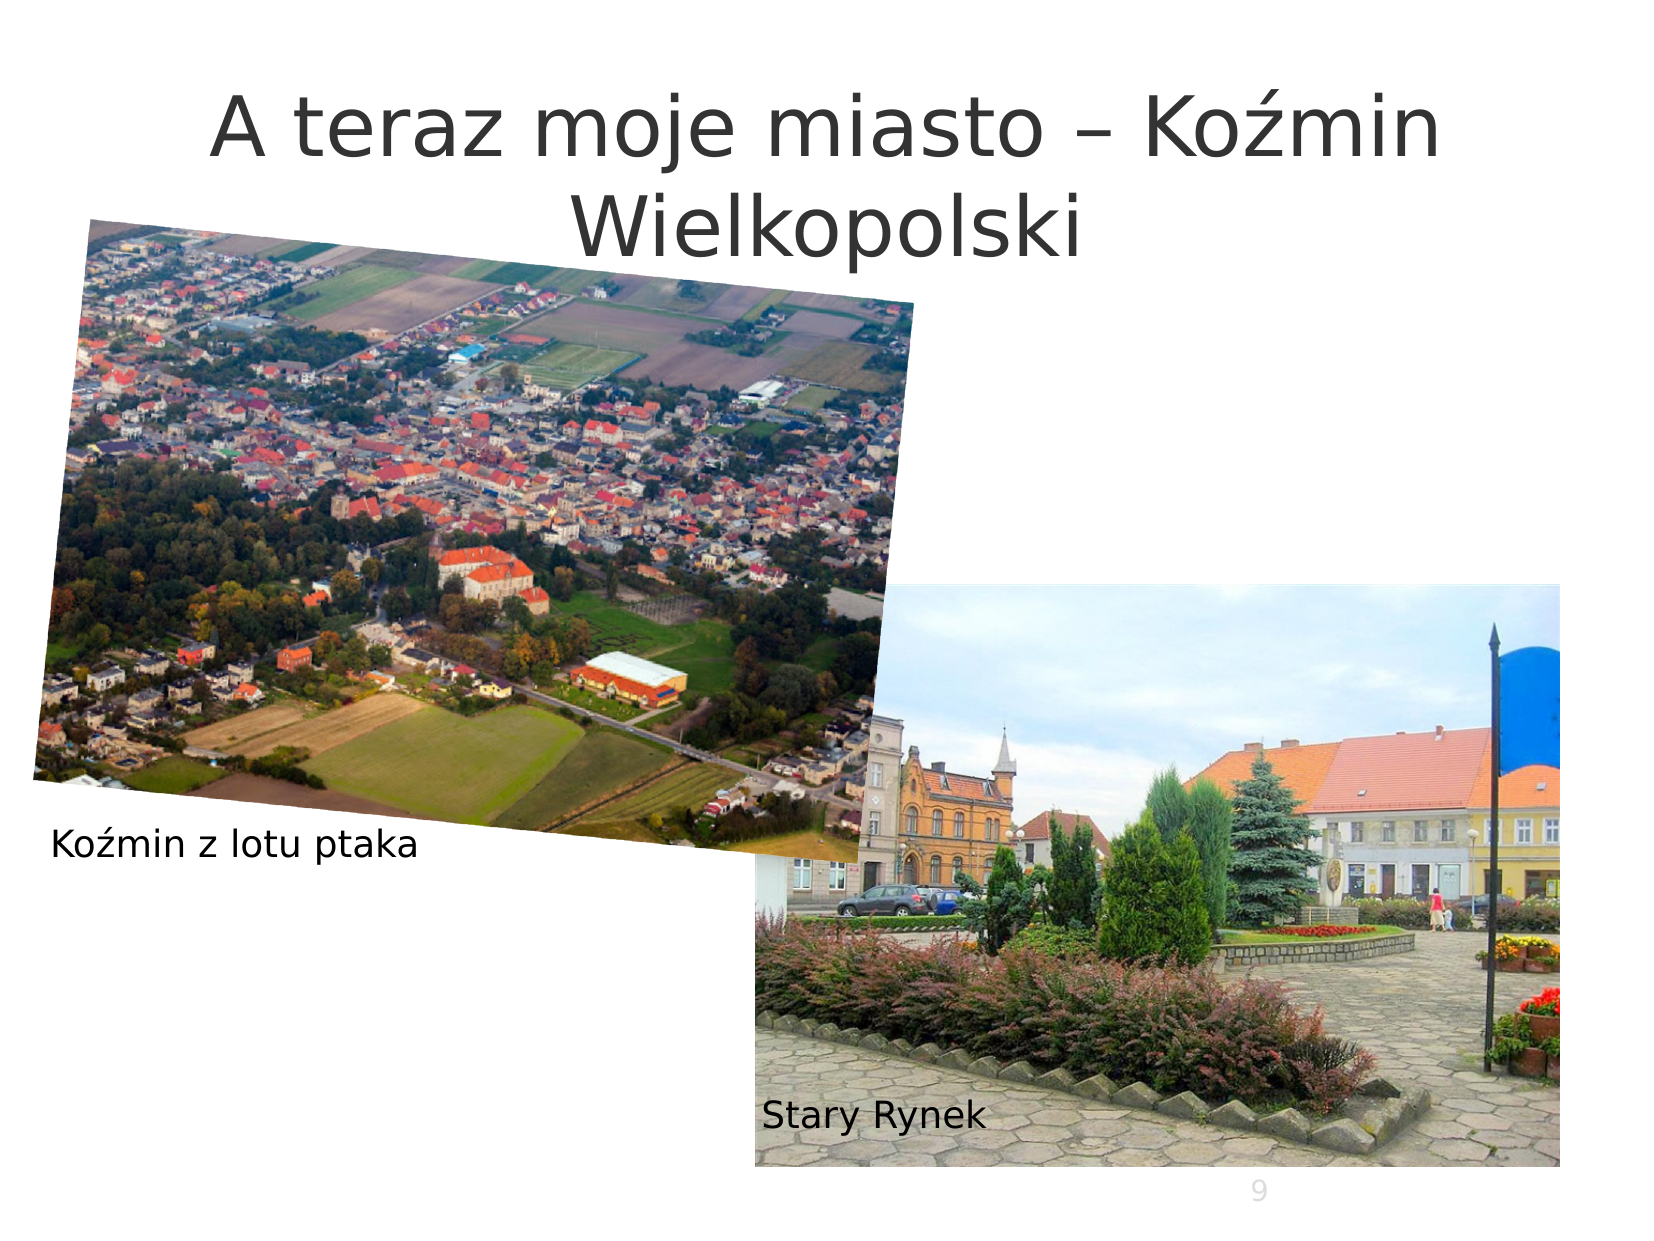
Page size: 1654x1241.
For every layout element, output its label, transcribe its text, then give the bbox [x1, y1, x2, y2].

text_box Stary Rynek [746, 1086, 1219, 1145]
text_box Koźmin z lotu ptaka [35, 814, 414, 917]
title A teraz moje miasto – Koźmin Wielkopolski [114, 73, 1539, 271]
text_box [1250, 1172, 1636, 1241]
picture [32, 218, 1560, 1167]
